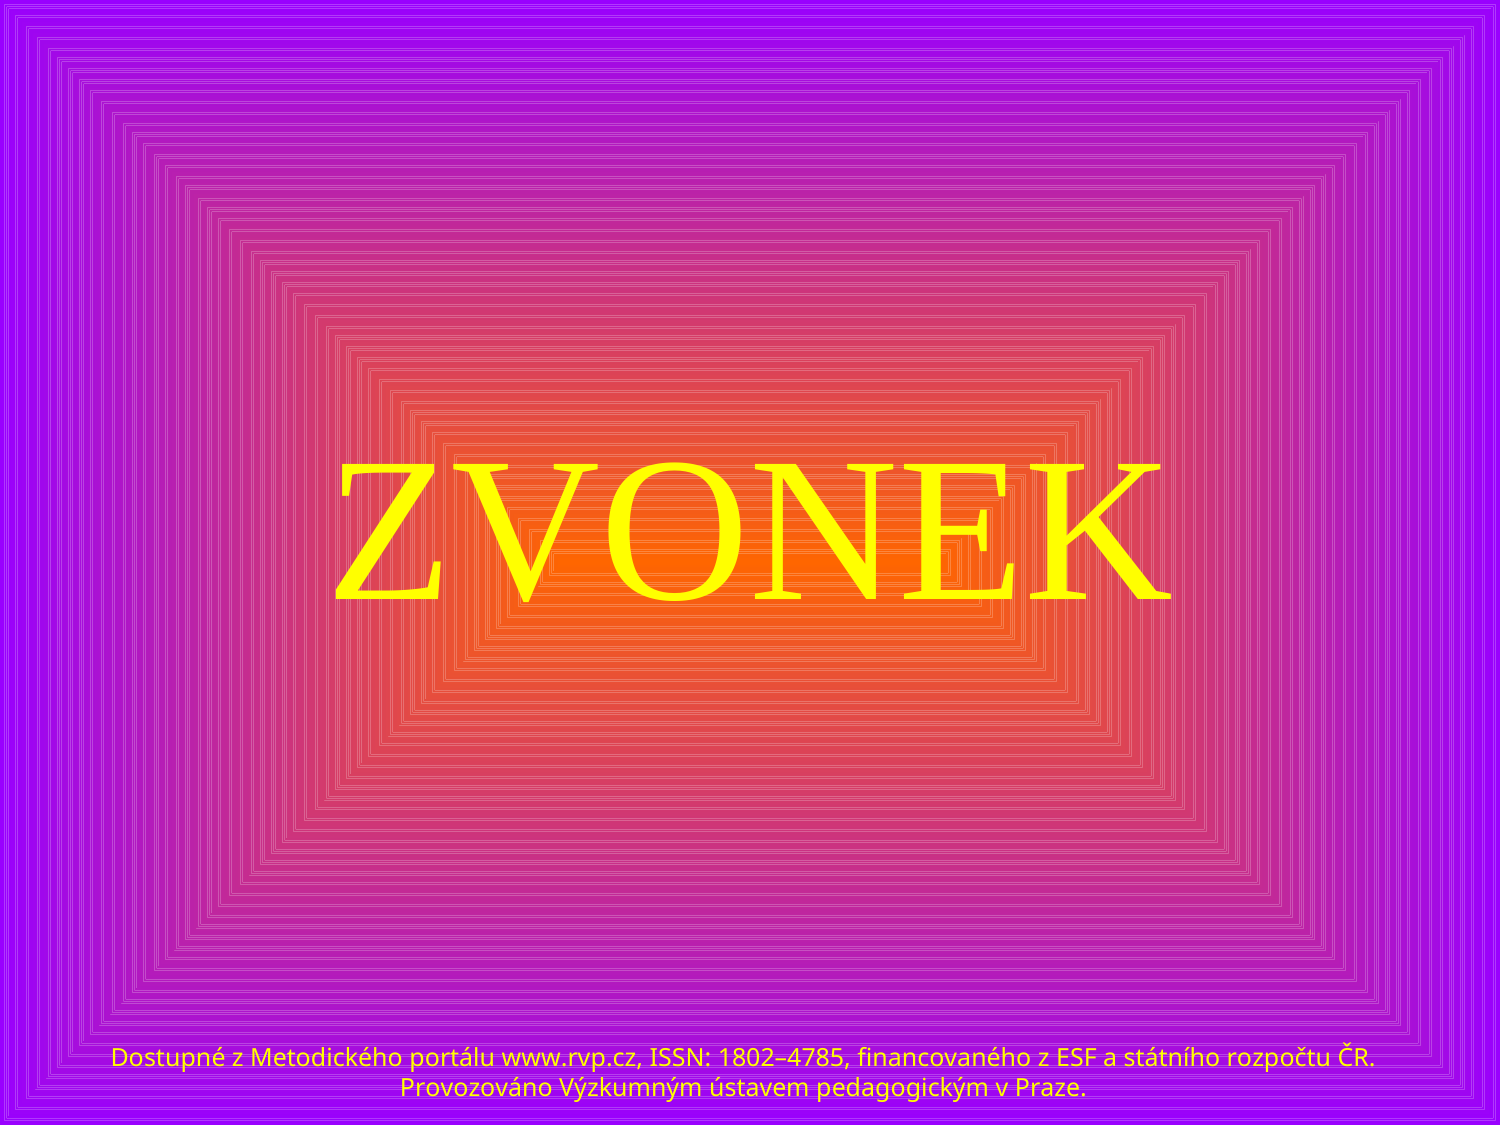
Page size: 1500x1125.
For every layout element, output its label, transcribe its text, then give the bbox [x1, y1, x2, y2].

text_box ZVONEK [0, 385, 1500, 649]
text_box Dostupné z Metodického portálu www.rvp.cz, ISSN: 1802–4785, financovaného z ESF a státního rozpočtu ČR. Provozováno Výzkumným ústavem pedagogickým v Praze. [35, 1041, 1454, 1102]
